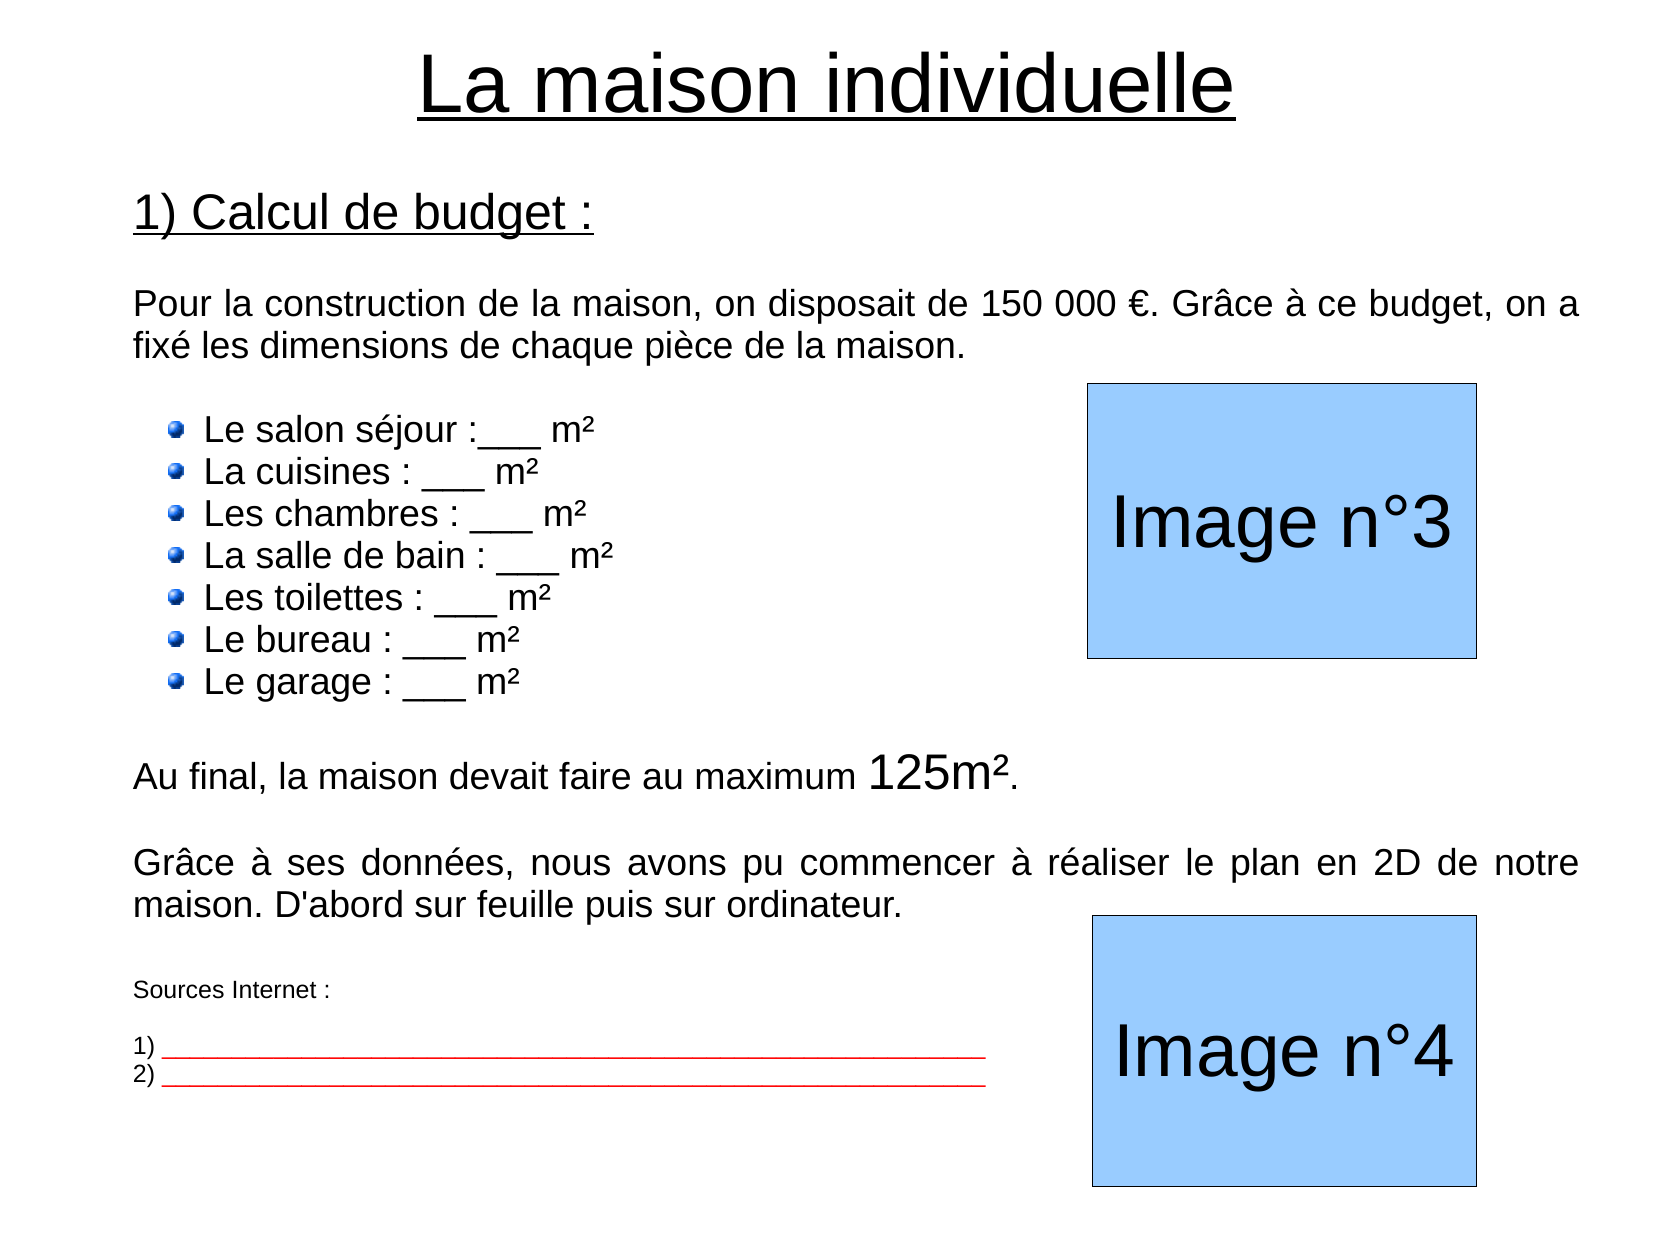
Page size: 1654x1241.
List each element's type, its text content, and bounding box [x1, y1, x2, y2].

text_box La maison individuelle [177, 29, 1477, 138]
text_box 1) Calcul de budget : Pour la construction de la maison, on disposait de 150 000 €. Grâce à ce budget, on a fixé les dimensions de chaque pièce de la maison. Le salon séjour :___ m² La cuisines : ___ m² Les chambres : ___ m² La salle de bain : ___ m² Les toilettes : ___ m² Le bureau : ___ m² Le garage : ___ m² Au final, la maison devait faire au maximum 125m². Grâce à ses données, nous avons pu commencer à réaliser le plan en 2D de notre maison. D'abord sur feuille puis sur ordinateur. [118, 177, 1595, 977]
text_box Image n°4 [1092, 915, 1477, 1187]
text_box Sources Internet : 1) ___________________________________________________________ 2) ___________________________________________________________ [118, 968, 1063, 1096]
text_box Image n°3 [1087, 383, 1477, 659]
